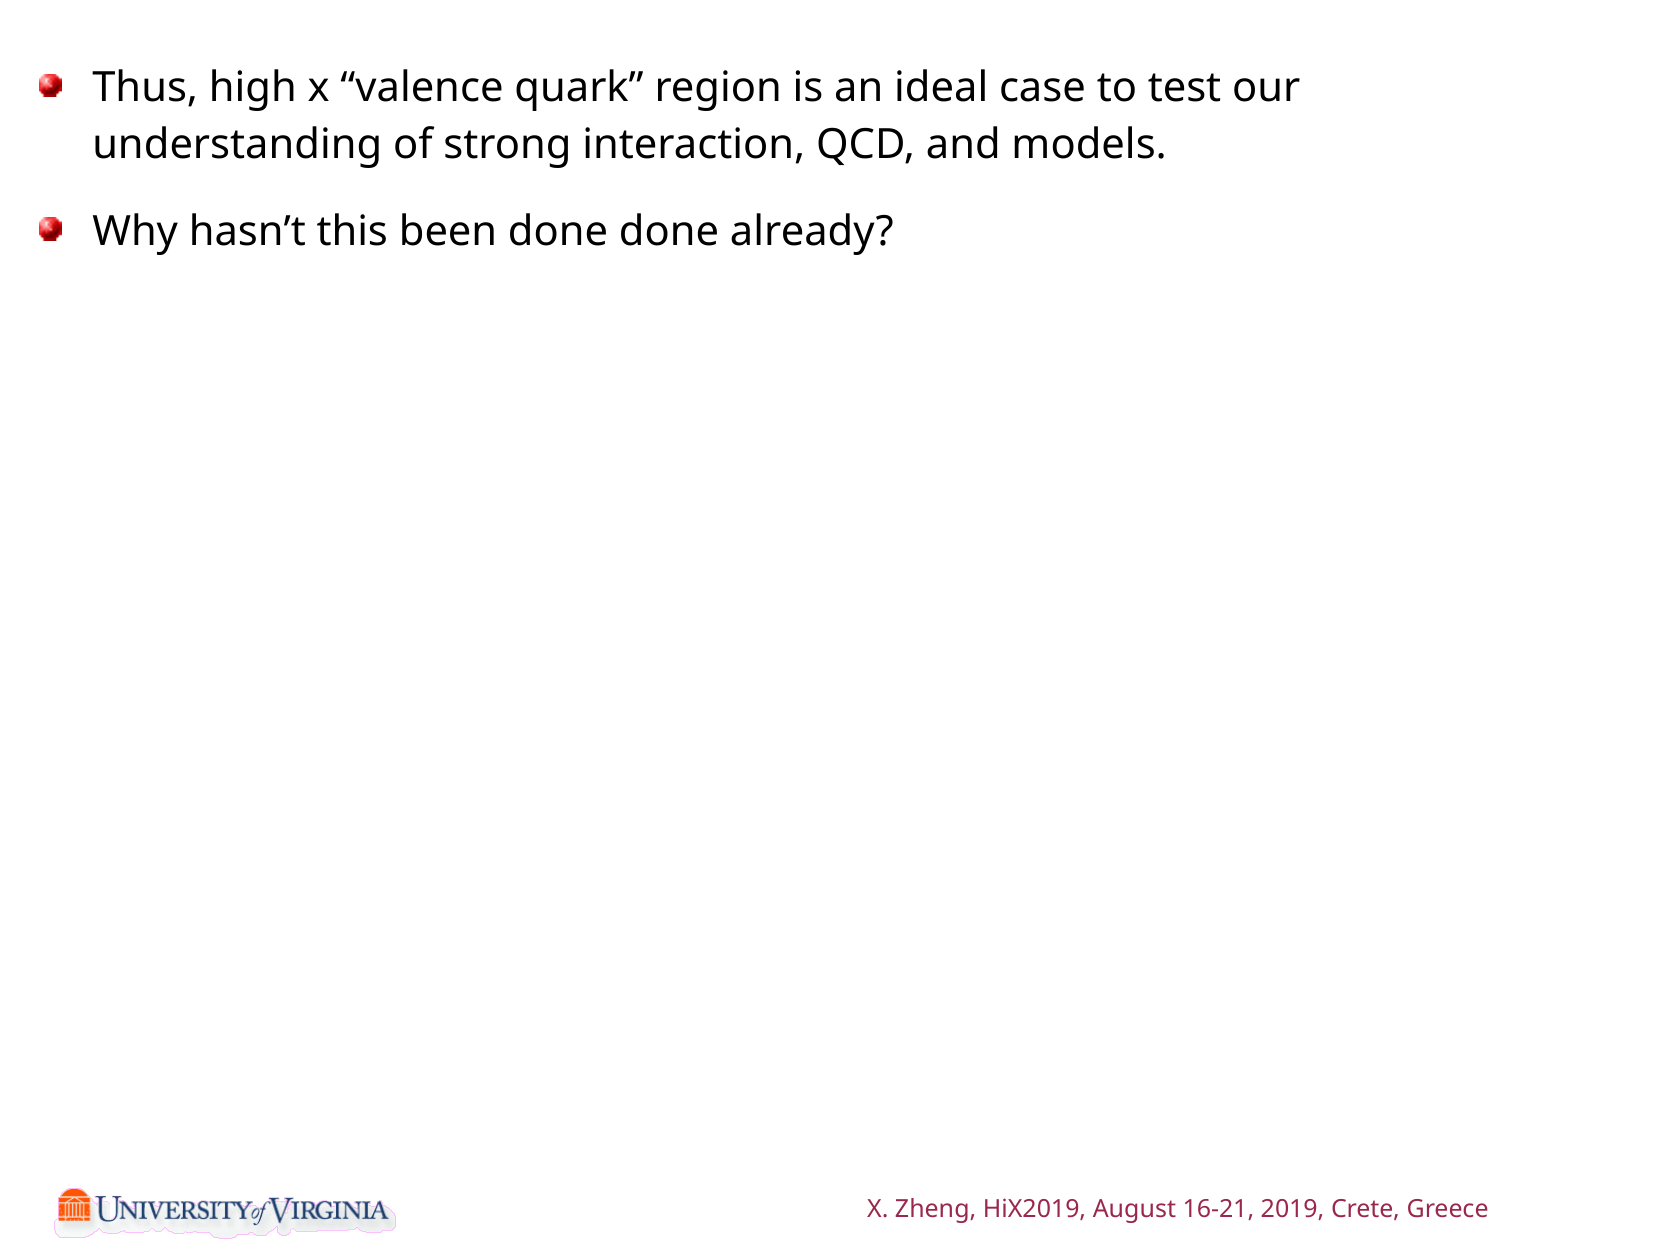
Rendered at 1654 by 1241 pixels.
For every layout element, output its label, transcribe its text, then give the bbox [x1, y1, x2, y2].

picture [35, 1171, 409, 1241]
list Thus, high x “valence quark” region is an ideal case to test our understanding of strong interaction, QCD, and models. Why hasn’t this been done done already? [21, 57, 1599, 262]
